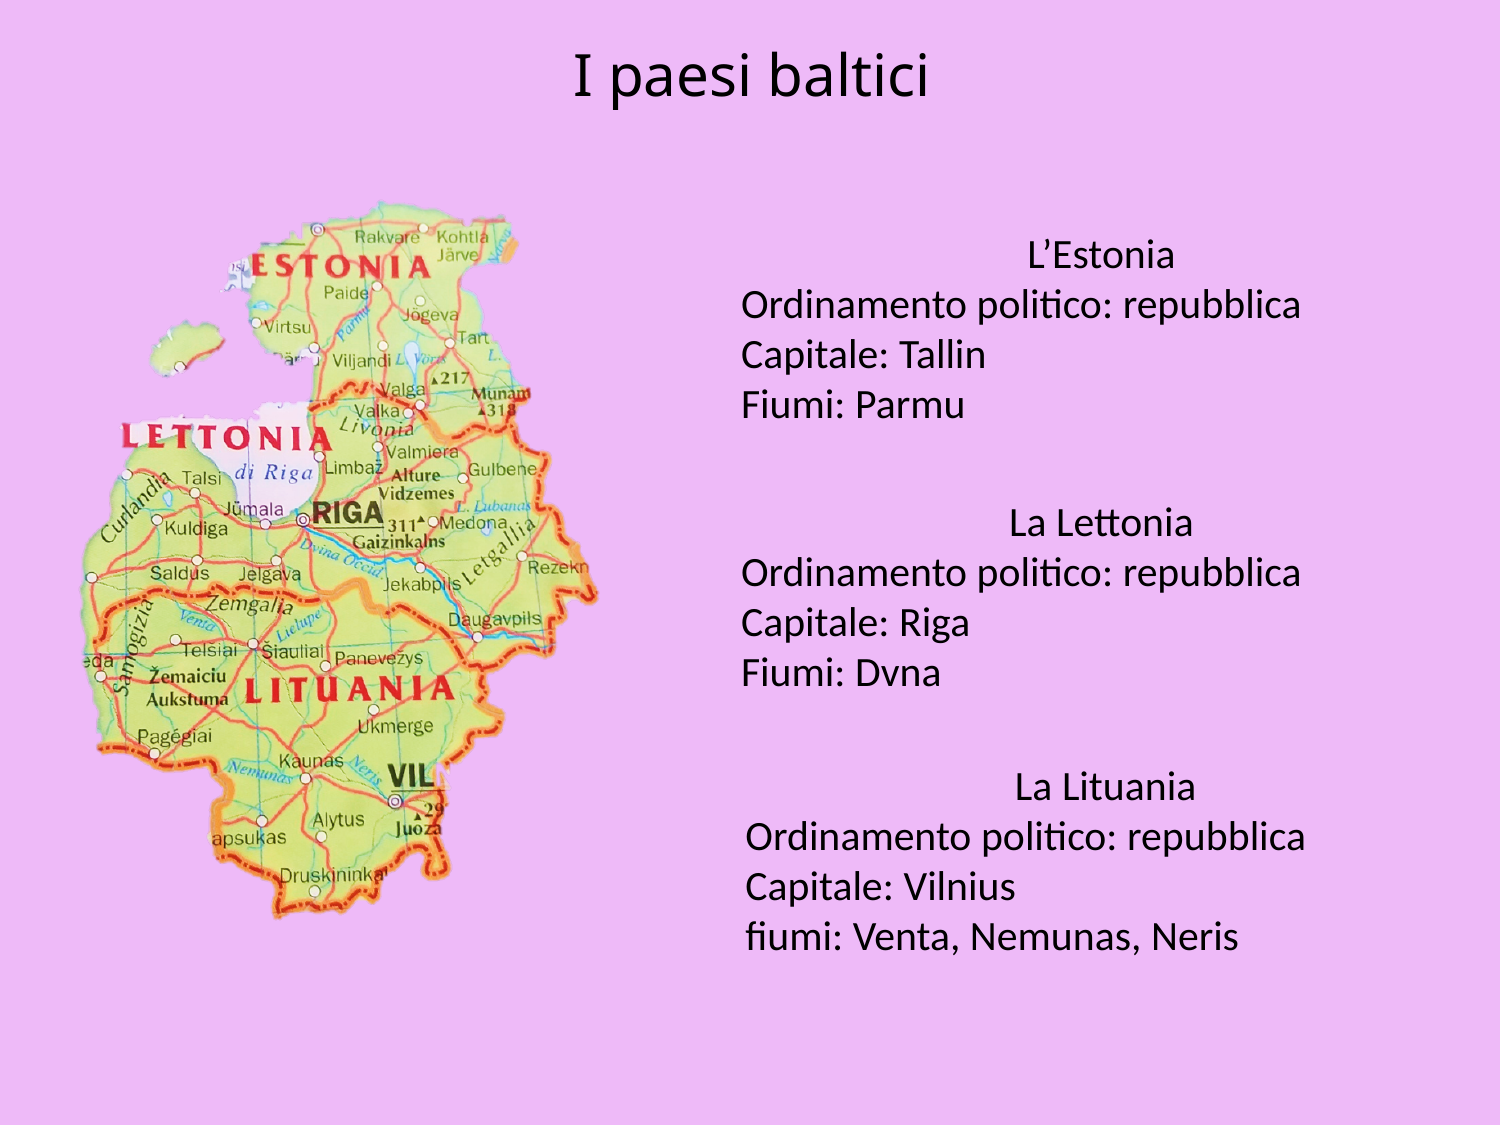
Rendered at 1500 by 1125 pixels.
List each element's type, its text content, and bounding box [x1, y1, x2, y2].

title I paesi baltici [707, 30, 1427, 219]
picture [0, 0, 707, 1125]
text_box La Lituania Ordinamento politico: repubblica Capitale: Vilnius fiumi: Venta, Nemunas, Neris [730, 751, 1481, 967]
text_box La Lettonia Ordinamento politico: repubblica Capitale: Riga Fiumi: Dvna [726, 487, 1477, 703]
text_box L’Estonia Ordinamento politico: repubblica Capitale: Tallin Fiumi: Parmu [726, 219, 1477, 485]
